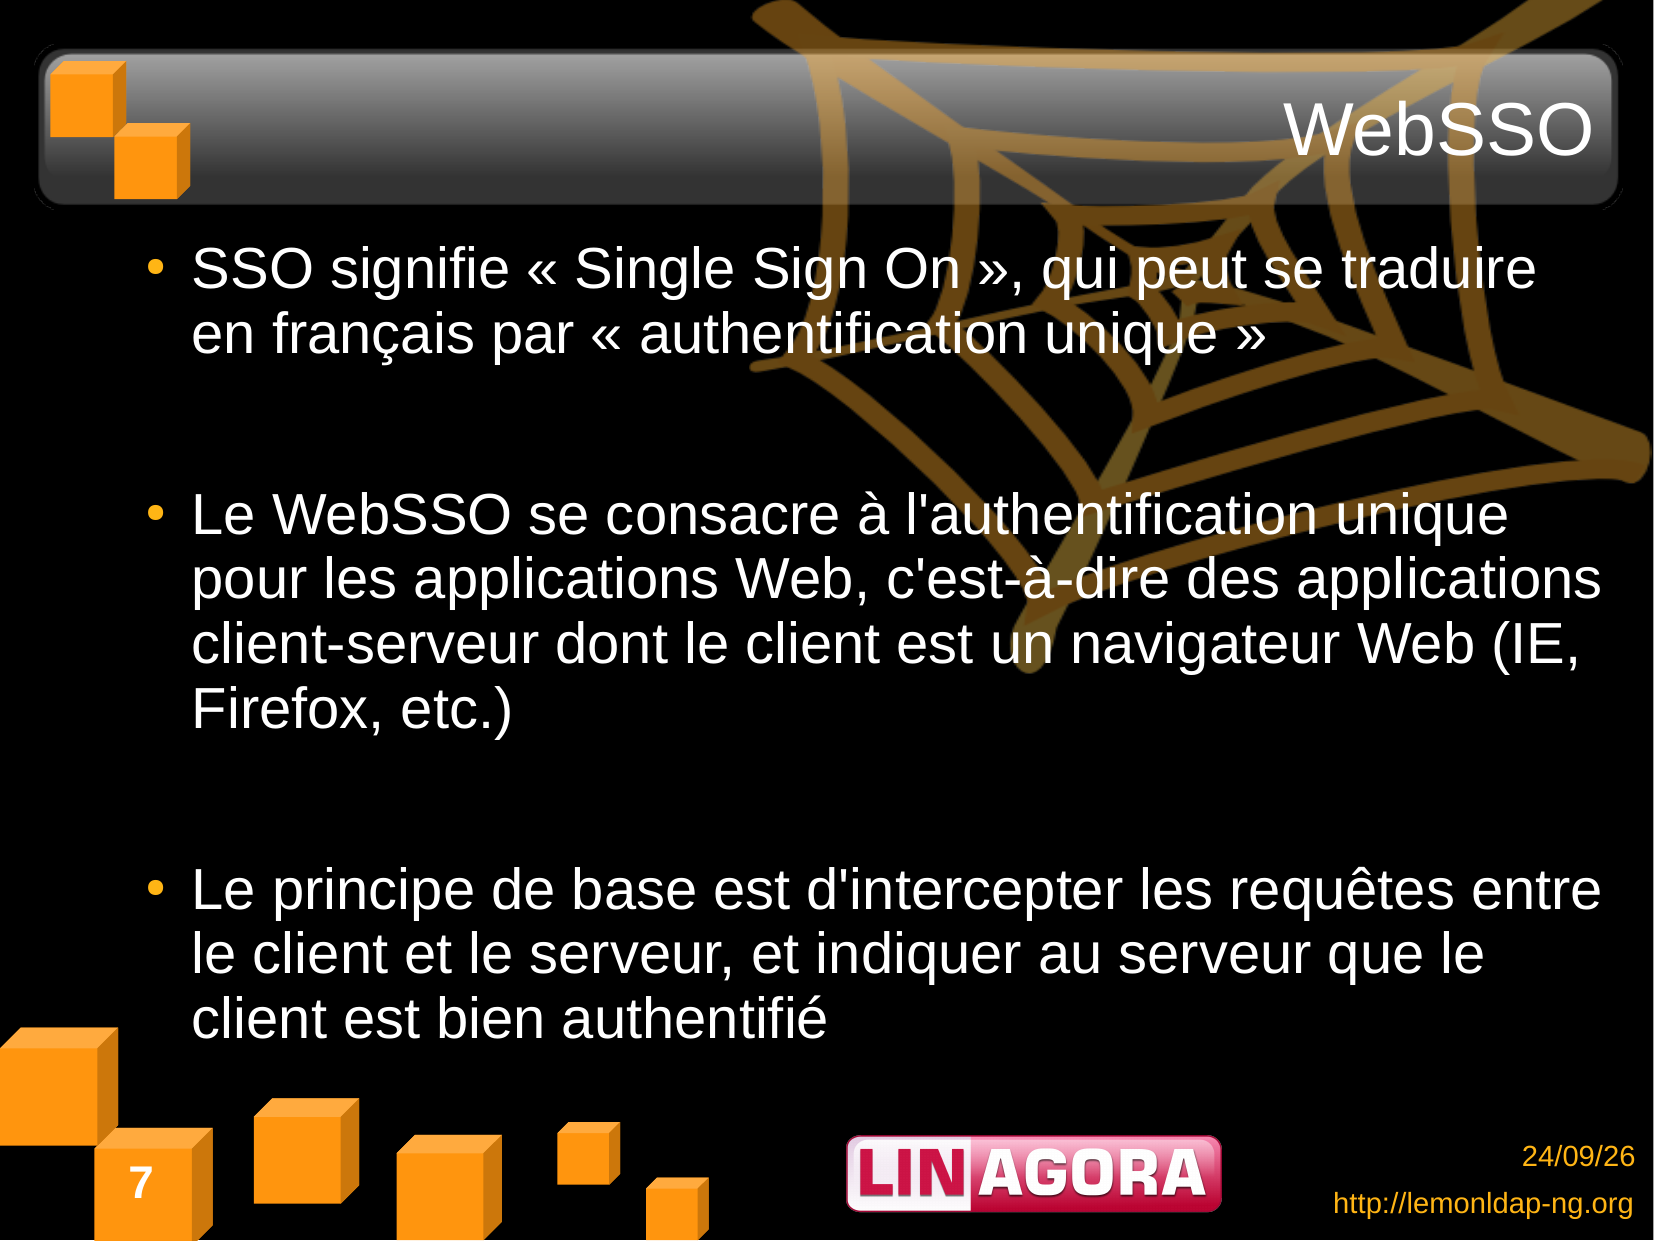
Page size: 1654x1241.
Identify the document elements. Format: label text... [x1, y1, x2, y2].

picture [838, 1121, 1229, 1241]
title WebSSO [194, 70, 1595, 189]
list SSO signifie « Single Sign On », qui peut se traduire en français par « authentification unique » Le WebSSO se consacre à l'authentification unique pour les applications Web, c'est-à-dire des applications client-serveur dont le client est un navigateur Web (IE, Firefox, etc.) Le principe de base est d'intercepter les requêtes entre le client et le serveur, et indiquer au serveur que le client est bien authentifié [129, 236, 1619, 1055]
picture [33, 43, 749, 211]
